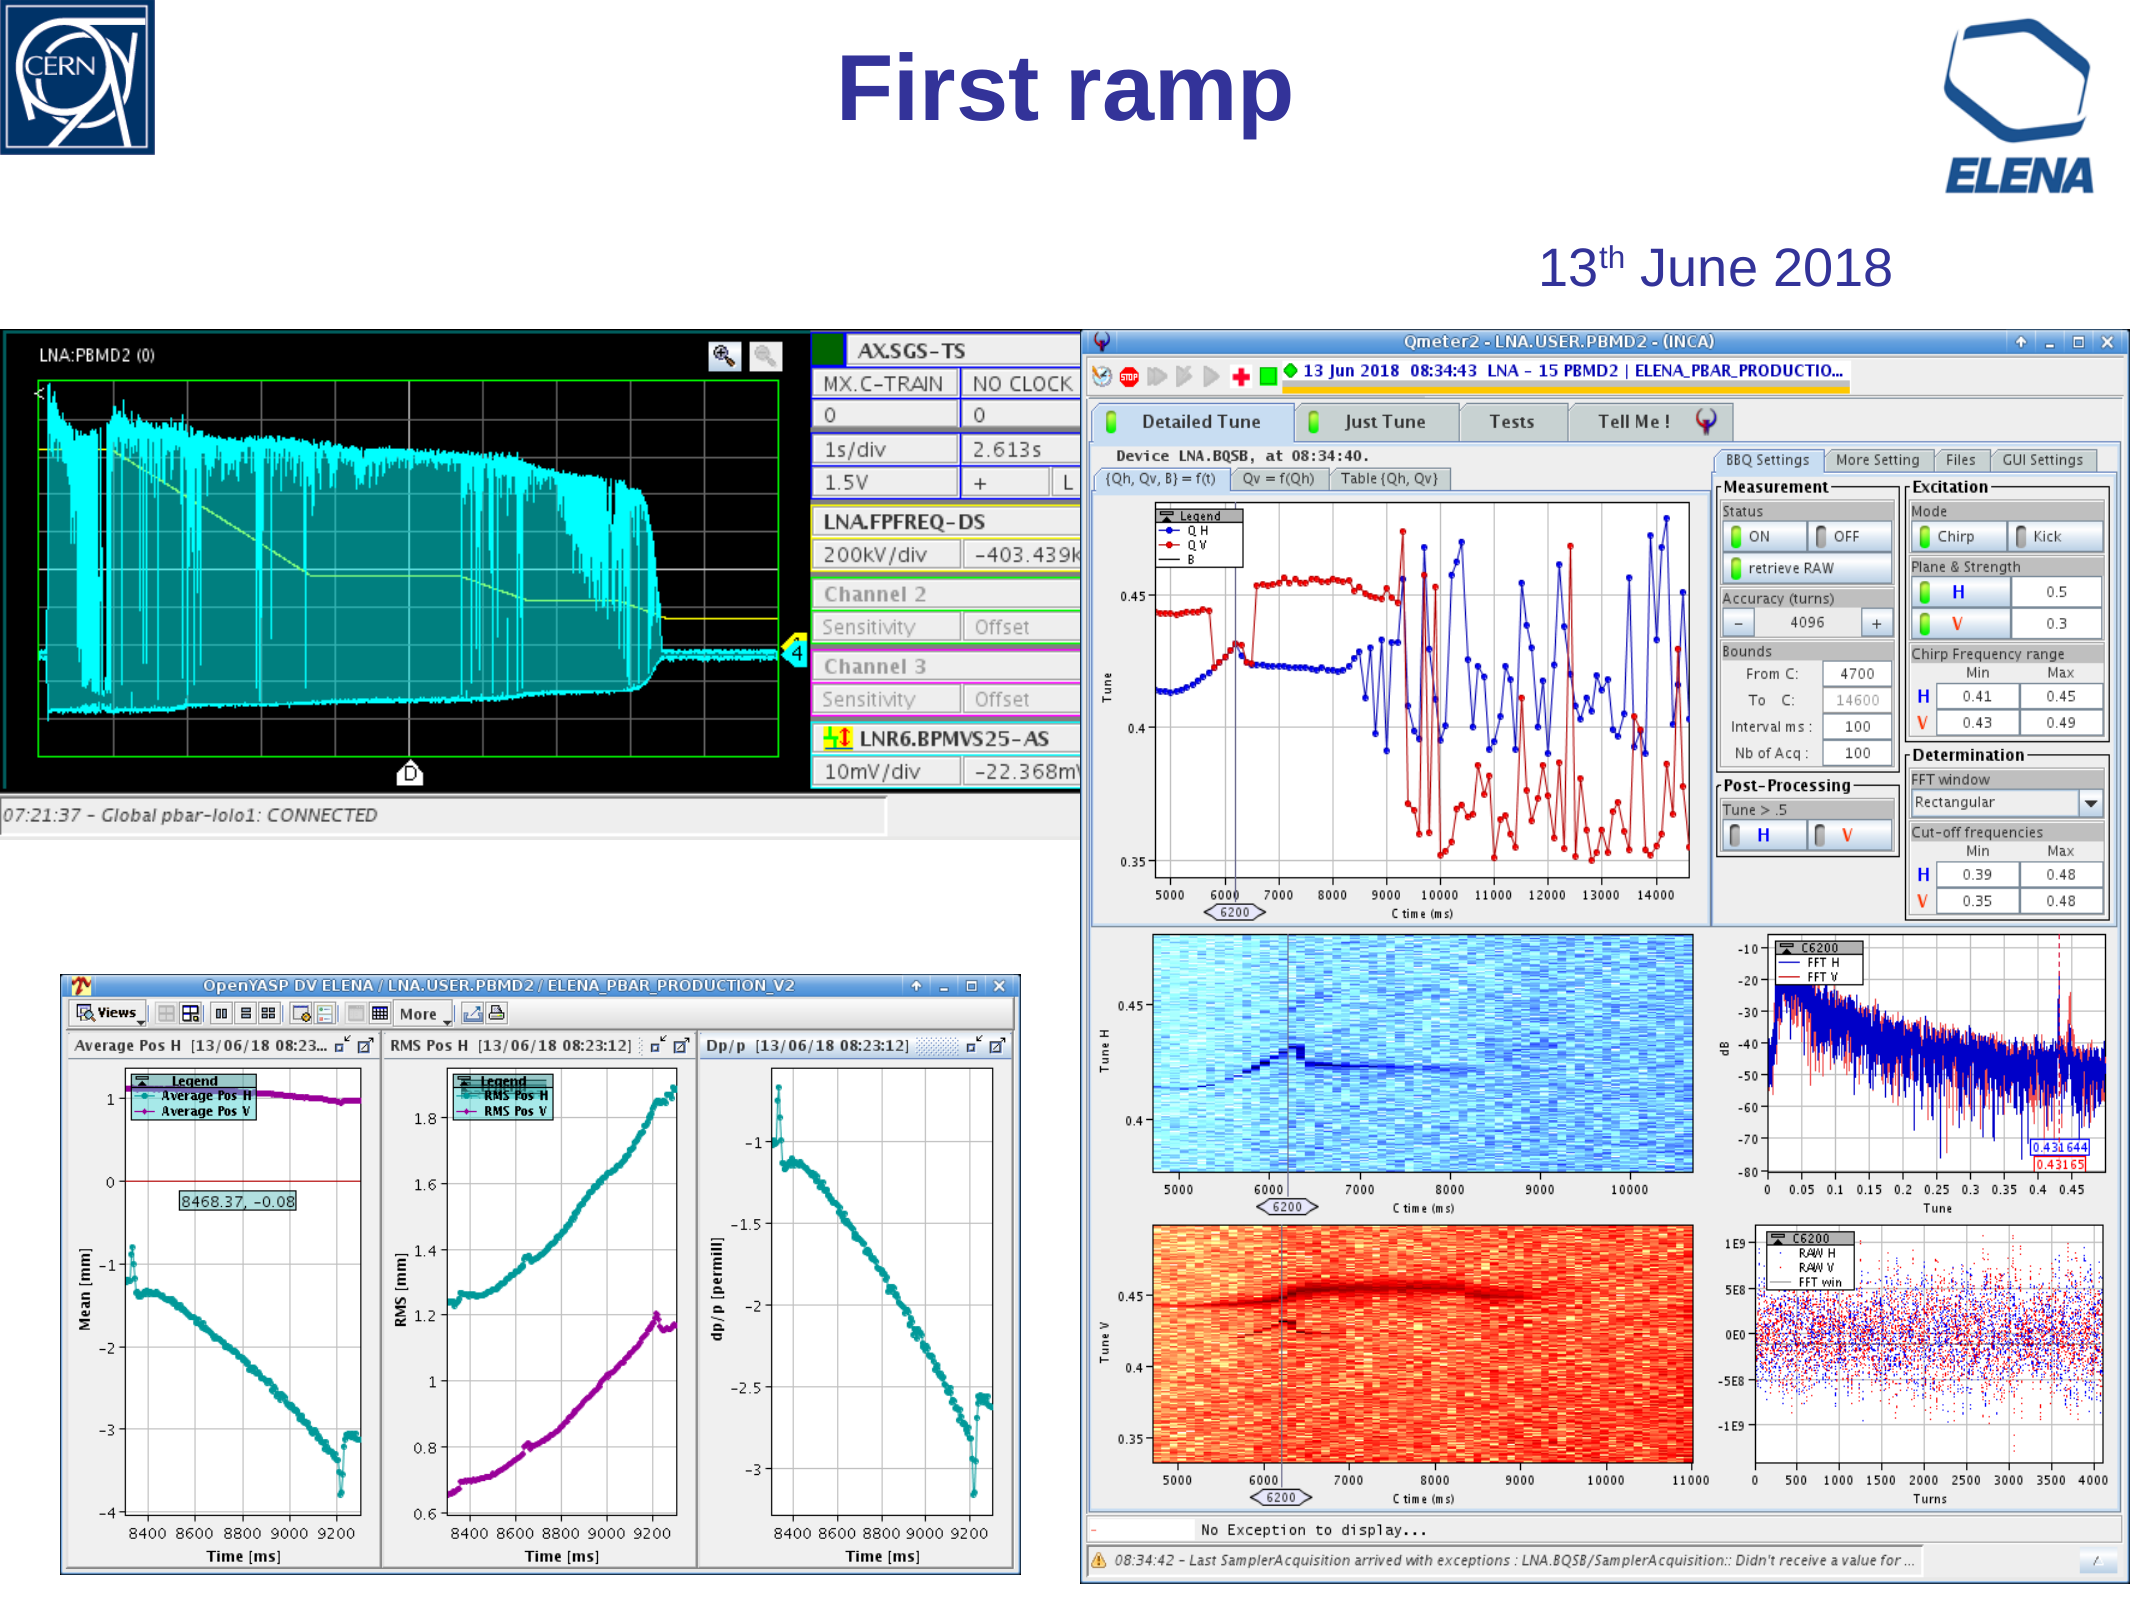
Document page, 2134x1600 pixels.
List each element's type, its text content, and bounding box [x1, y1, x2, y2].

text_box 13th June 2018 [1498, 225, 1936, 305]
picture [0, 0, 155, 155]
picture [60, 974, 1021, 1575]
title First ramp [208, 10, 1924, 156]
picture [1924, 10, 2117, 206]
picture [0, 329, 2130, 1584]
